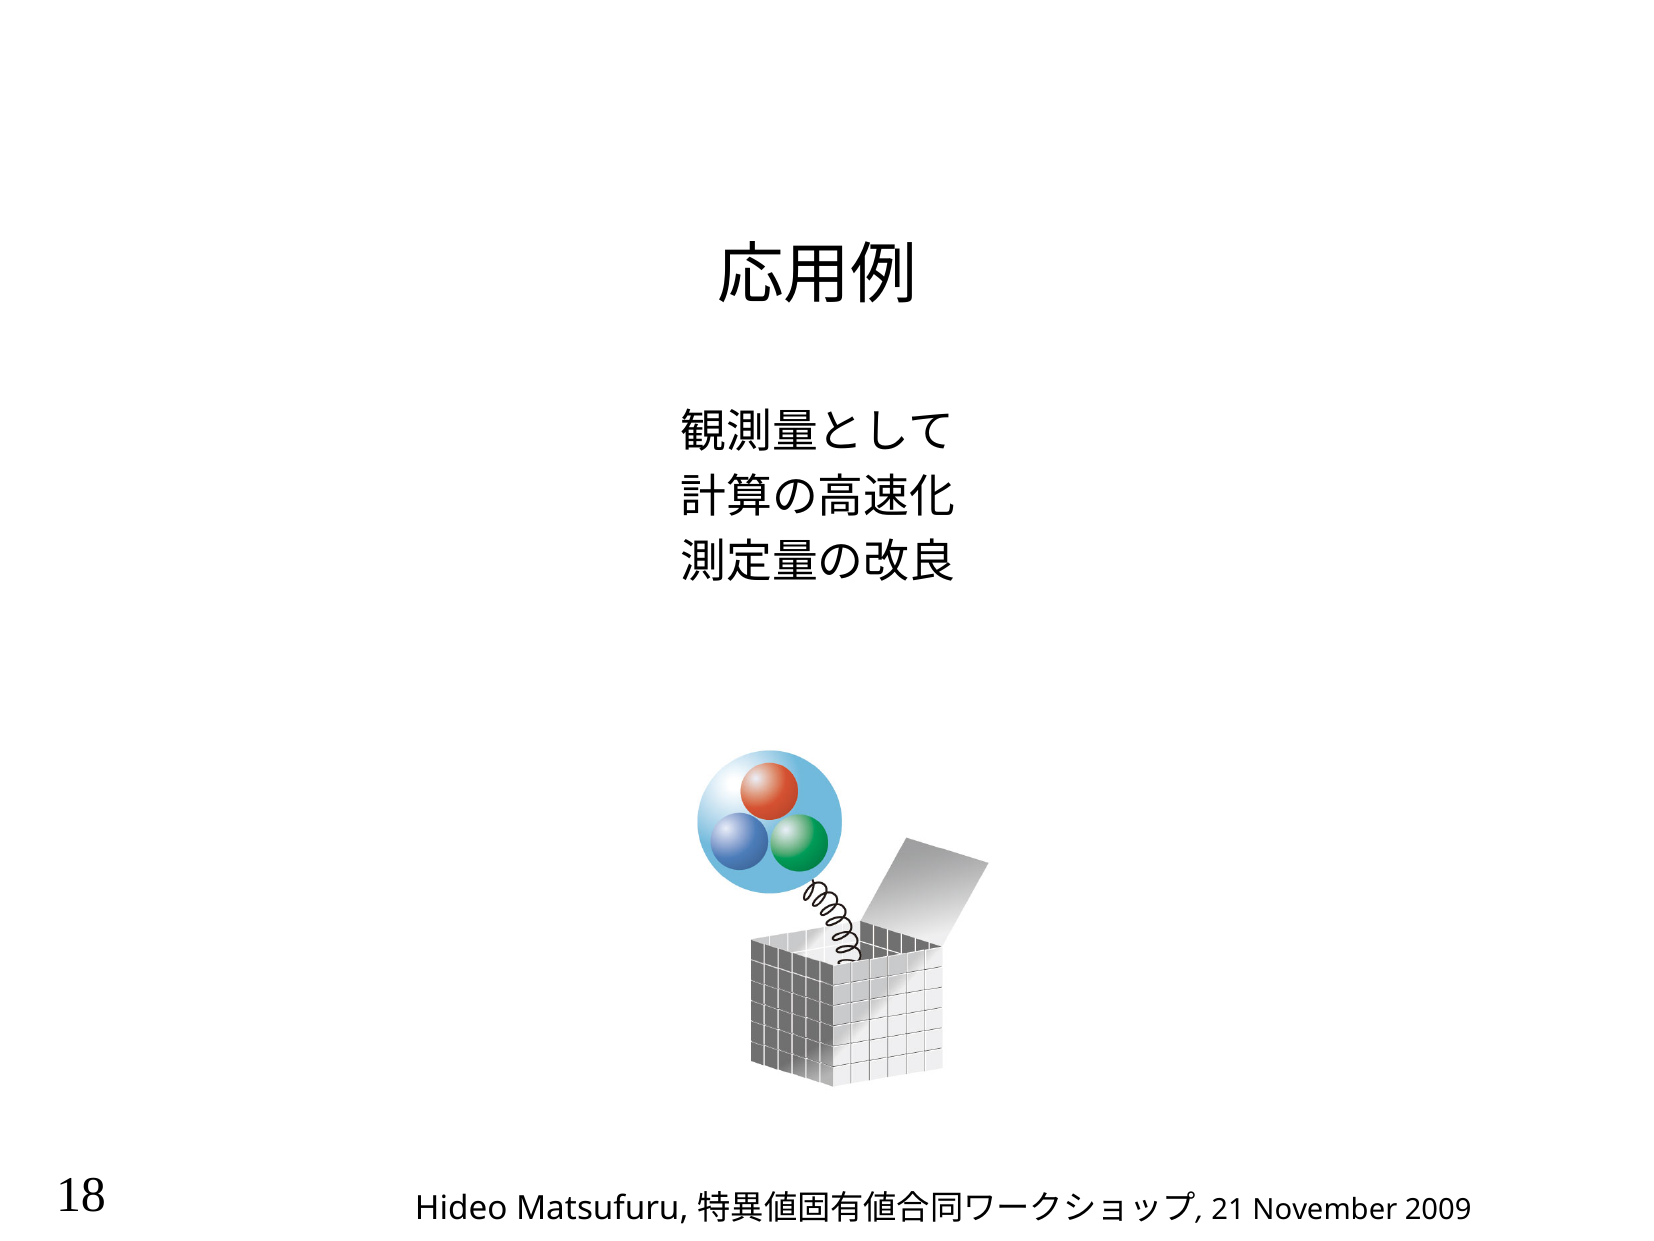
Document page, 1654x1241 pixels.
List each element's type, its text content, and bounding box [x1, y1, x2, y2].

picture [686, 737, 1000, 1100]
list 観測量として 計算の高速化 測定量の改良 [680, 404, 1428, 672]
title 応用例 [73, 170, 1562, 378]
